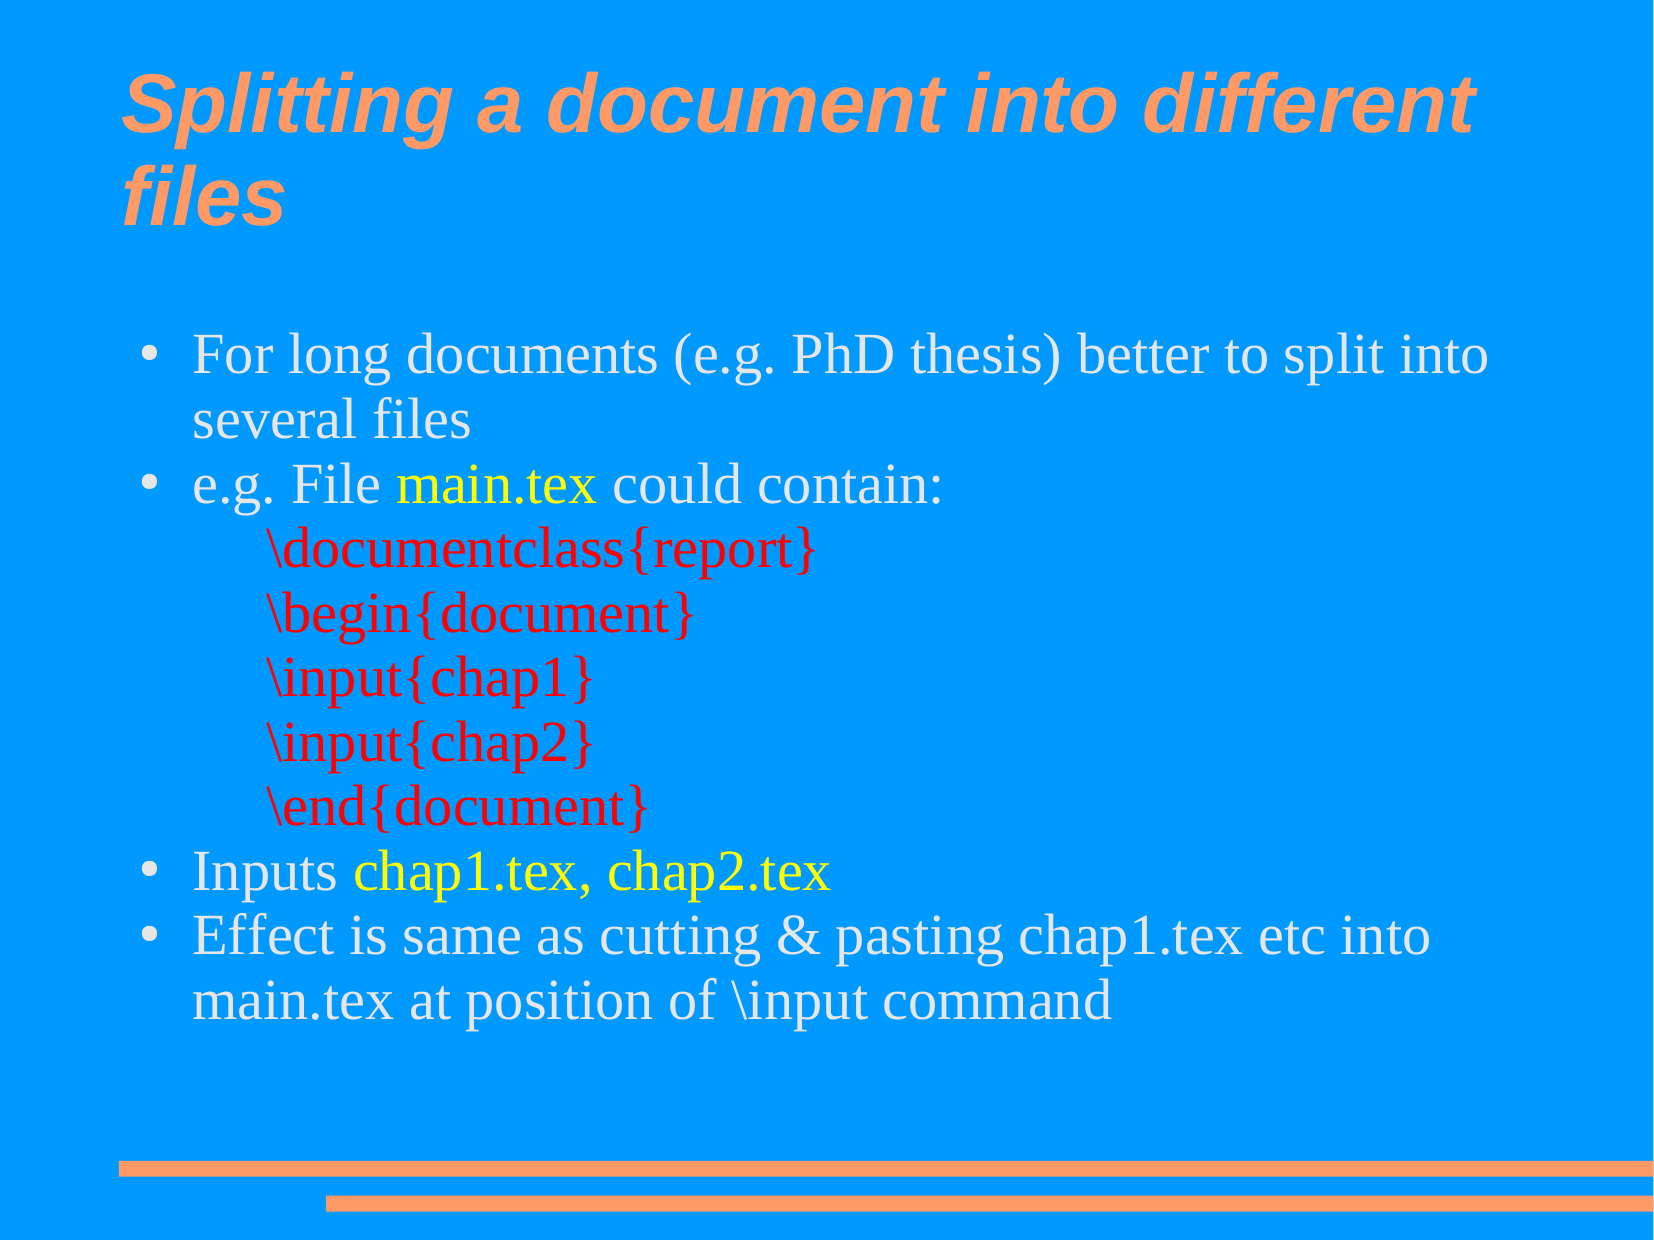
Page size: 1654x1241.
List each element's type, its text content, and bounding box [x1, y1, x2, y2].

title Splitting a document into different files [121, 42, 1534, 258]
list For long documents (e.g. PhD thesis) better to split into several files e.g. File main.tex could contain: \documentclass{report} \begin{document} \input{chap1} \input{chap2} \end{document} Inputs chap1.tex, chap2.tex Effect is same as cutting & pasting chap1.tex etc into main.tex at position of \input command [121, 322, 1561, 1132]
